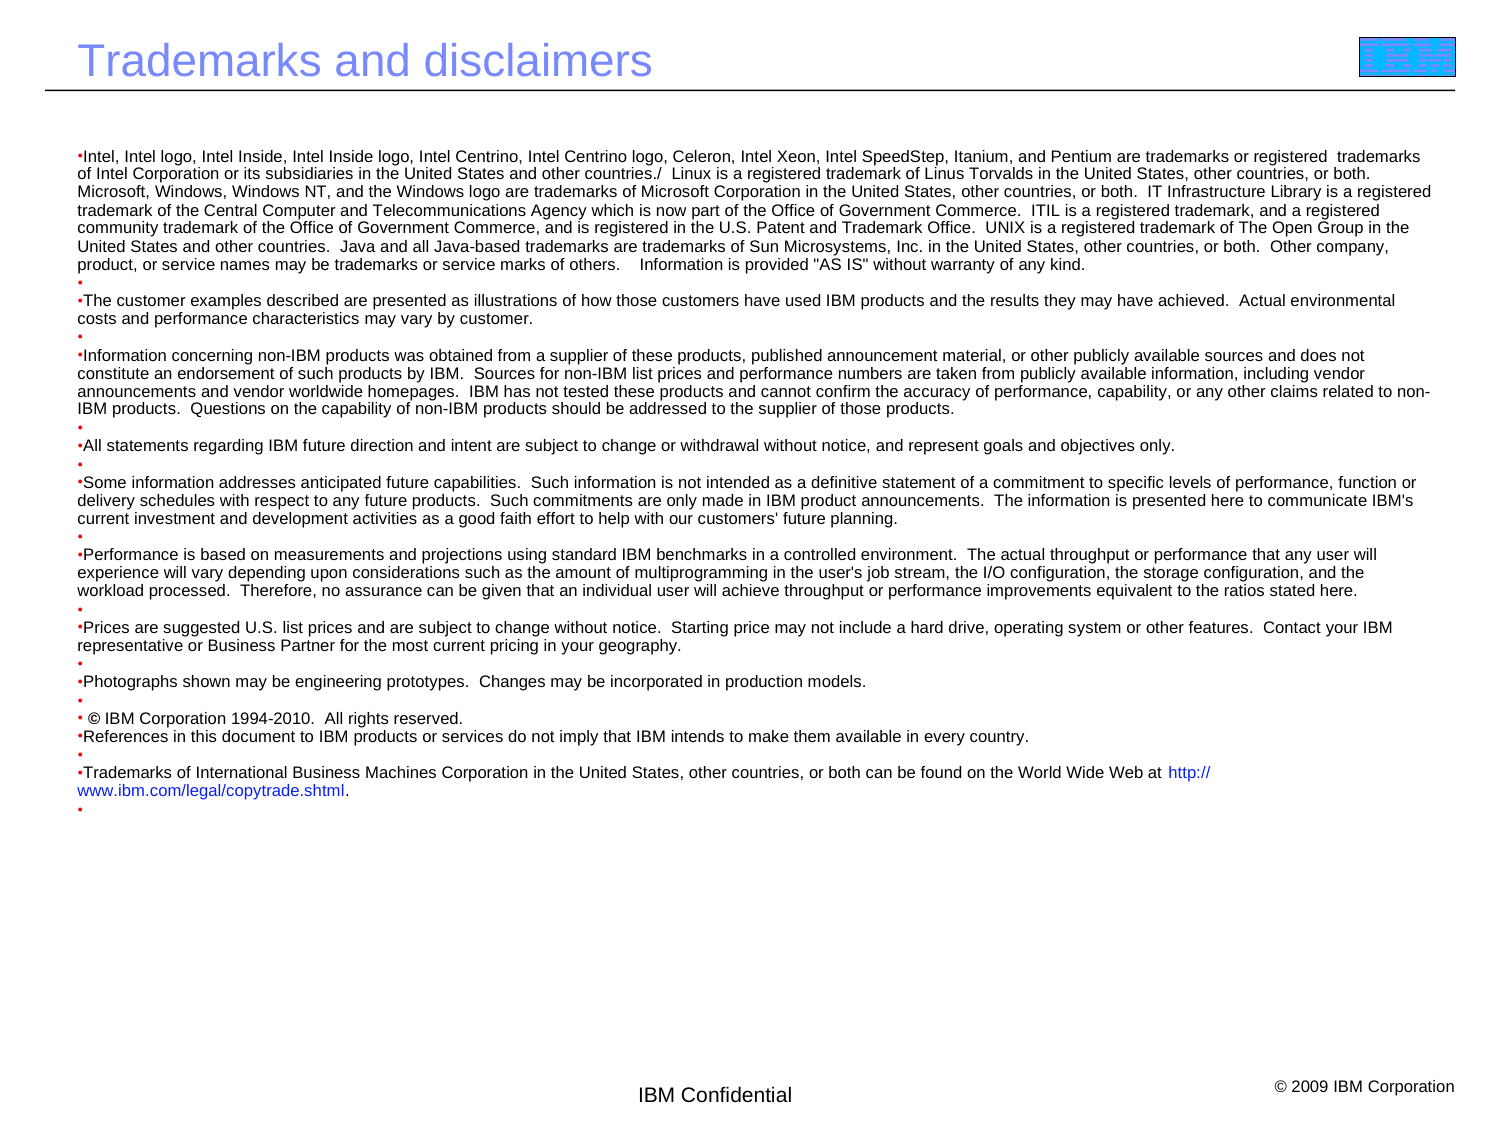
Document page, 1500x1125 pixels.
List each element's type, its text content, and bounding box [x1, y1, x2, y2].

title Trademarks and disclaimers [62, 27, 1448, 140]
list Intel, Intel logo, Intel Inside, Intel Inside logo, Intel Centrino, Intel Centrino logo, Celeron, Intel Xeon, Intel SpeedStep, Itanium, and Pentium are trademarks or registered trademarks of Intel Corporation or its subsidiaries in the United States and other countries./ Linux is a registered trademark of Linus Torvalds in the United States, other countries, or both. Microsoft, Windows, Windows NT, and the Windows logo are trademarks of Microsoft Corporation in the United States, other countries, or both. IT Infrastructure Library is a registered trademark of the Central Computer and Telecommunications Agency which is now part of the Office of Government Commerce. ITIL is a registered trademark, and a registered community trademark of the Office of Government Commerce, and is registered in the U.S. Patent and Trademark Office. UNIX is a registered trademark of The Open Group in the United States and other countries. Java and all Java-based trademarks are trademarks of Sun Microsystems, Inc. in the United States, other countries, or both. Other company, product, or service names may be trademarks or service marks of others. Information is provided "AS IS" without warranty of any kind. The customer examples described are presented as illustrations of how those customers have used IBM products and the results they may have achieved. Actual environmental costs and performance characteristics may vary by customer. Information concerning non-IBM products was obtained from a supplier of these products, published announcement material, or other publicly available sources and does not constitute an endorsement of such products by IBM. Sources for non-IBM list prices and performance numbers are taken from publicly available information, including vendor announcements and vendor worldwide homepages. IBM has not tested these products and cannot confirm the accuracy of performance, capability, or any other claims related to non-IBM products. Questions on the capability of non-IBM products should be addressed to the supplier of those products. All statements regarding IBM future direction and intent are subject to change or withdrawal without notice, and represent goals and objectives only. Some information addresses anticipated future capabilities. Such information is not intended as a definitive statement of a commitment to specific levels of performance, function or delivery schedules with respect to any future products. Such commitments are only made in IBM product announcements. The information is presented here to communicate IBM's current investment and development activities as a good faith effort to help with our customers' future planning. Performance is based on measurements and projections using standard IBM benchmarks in a controlled environment. The actual throughput or performance that any user will experience will vary depending upon considerations such as the amount of multiprogramming in the user's job stream, the I/O configuration, the storage configuration, and the workload processed. Therefore, no assurance can be given that an individual user will achieve throughput or performance improvements equivalent to the ratios stated here. Prices are suggested U.S. list prices and are subject to change without notice. Starting price may not include a hard drive, operating system or other features. Contact your IBM representative or Business Partner for the most current pricing in your geography. Photographs shown may be engineering prototypes. Changes may be incorporated in production models. © IBM Corporation 1994-2010. All rights reserved. References in this document to IBM products or services do not imply that IBM intends to make them available in every country. Trademarks of International Business Machines Corporation in the United States, other countries, or both can be found on the World Wide Web at http://www.ibm.com/legal/copytrade.shtml. [62, 140, 1451, 1003]
